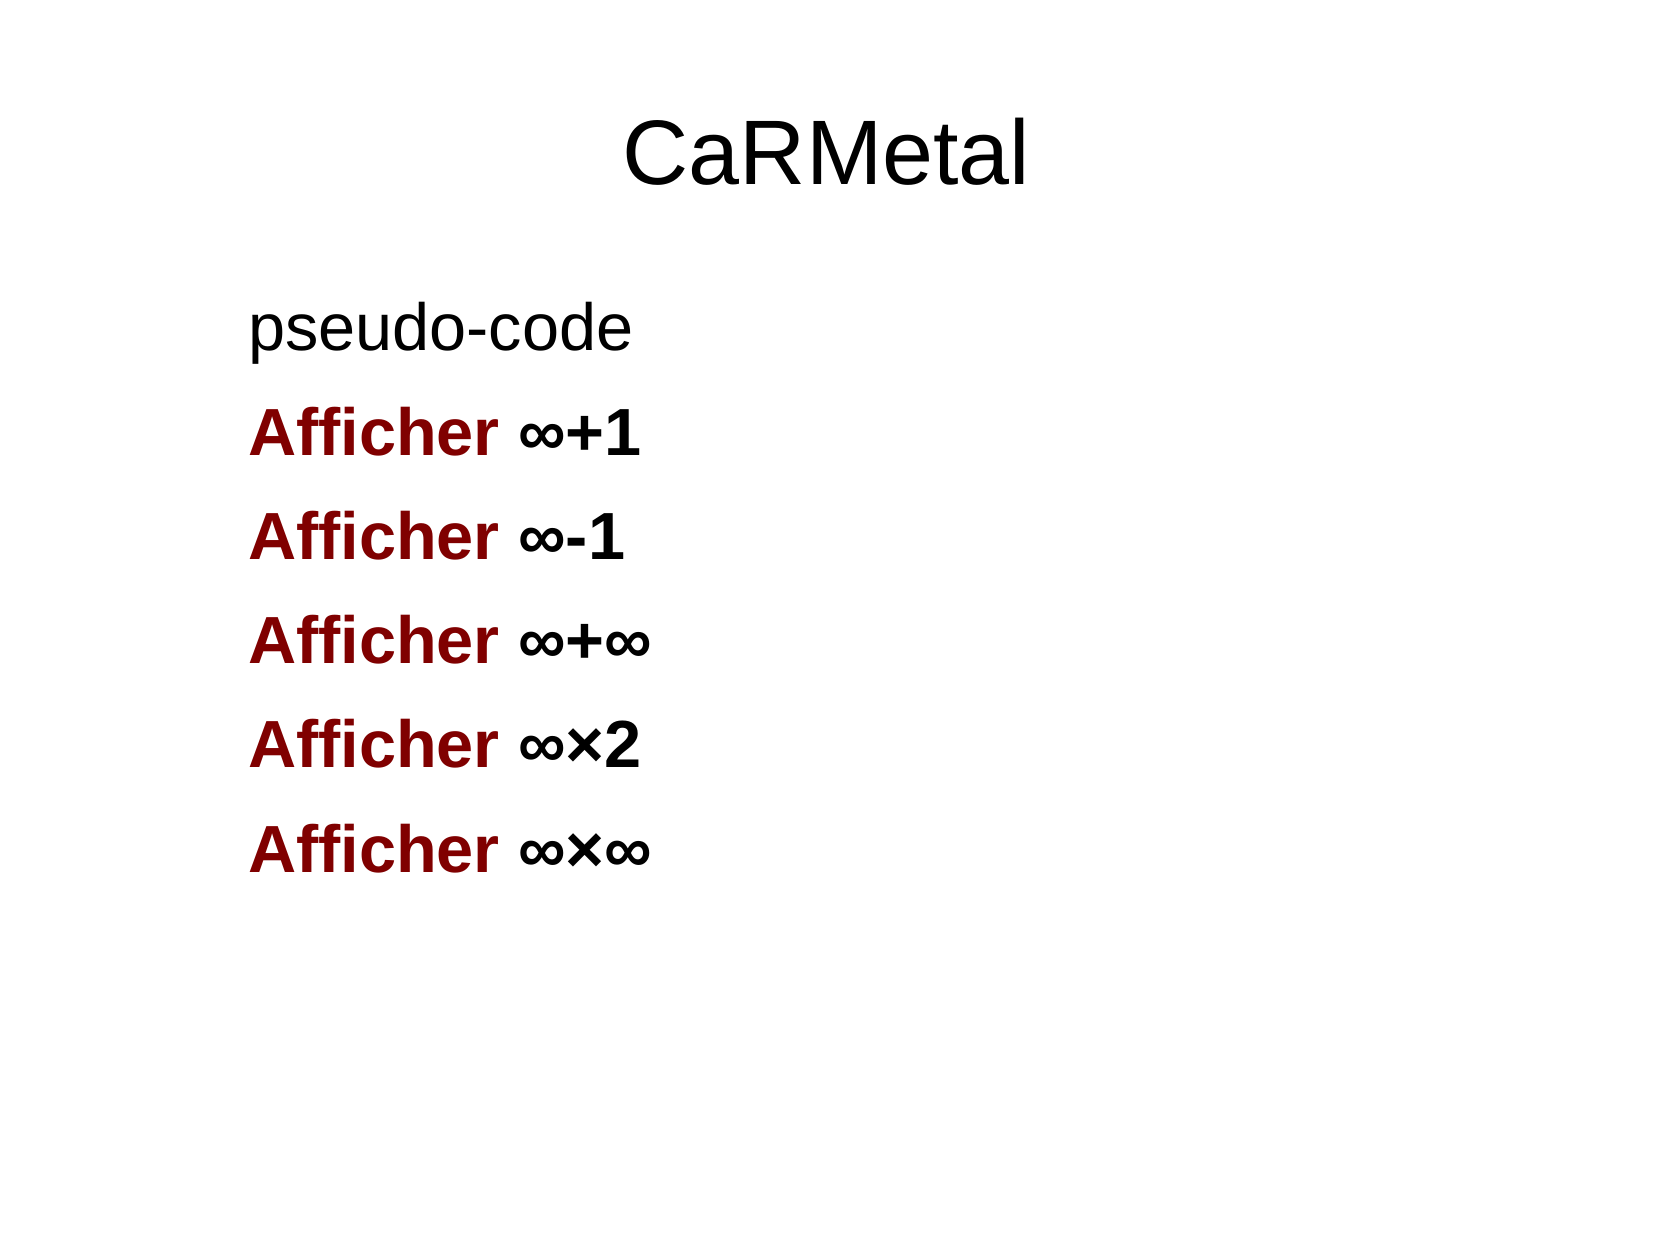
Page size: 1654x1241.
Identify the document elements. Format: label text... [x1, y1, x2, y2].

list pseudo-code Afficher ∞+1 Afficher ∞-1 Afficher ∞+∞ Afficher ∞×2 Afficher ∞×∞ [248, 290, 709, 981]
title CaRMetal [82, 49, 1571, 257]
